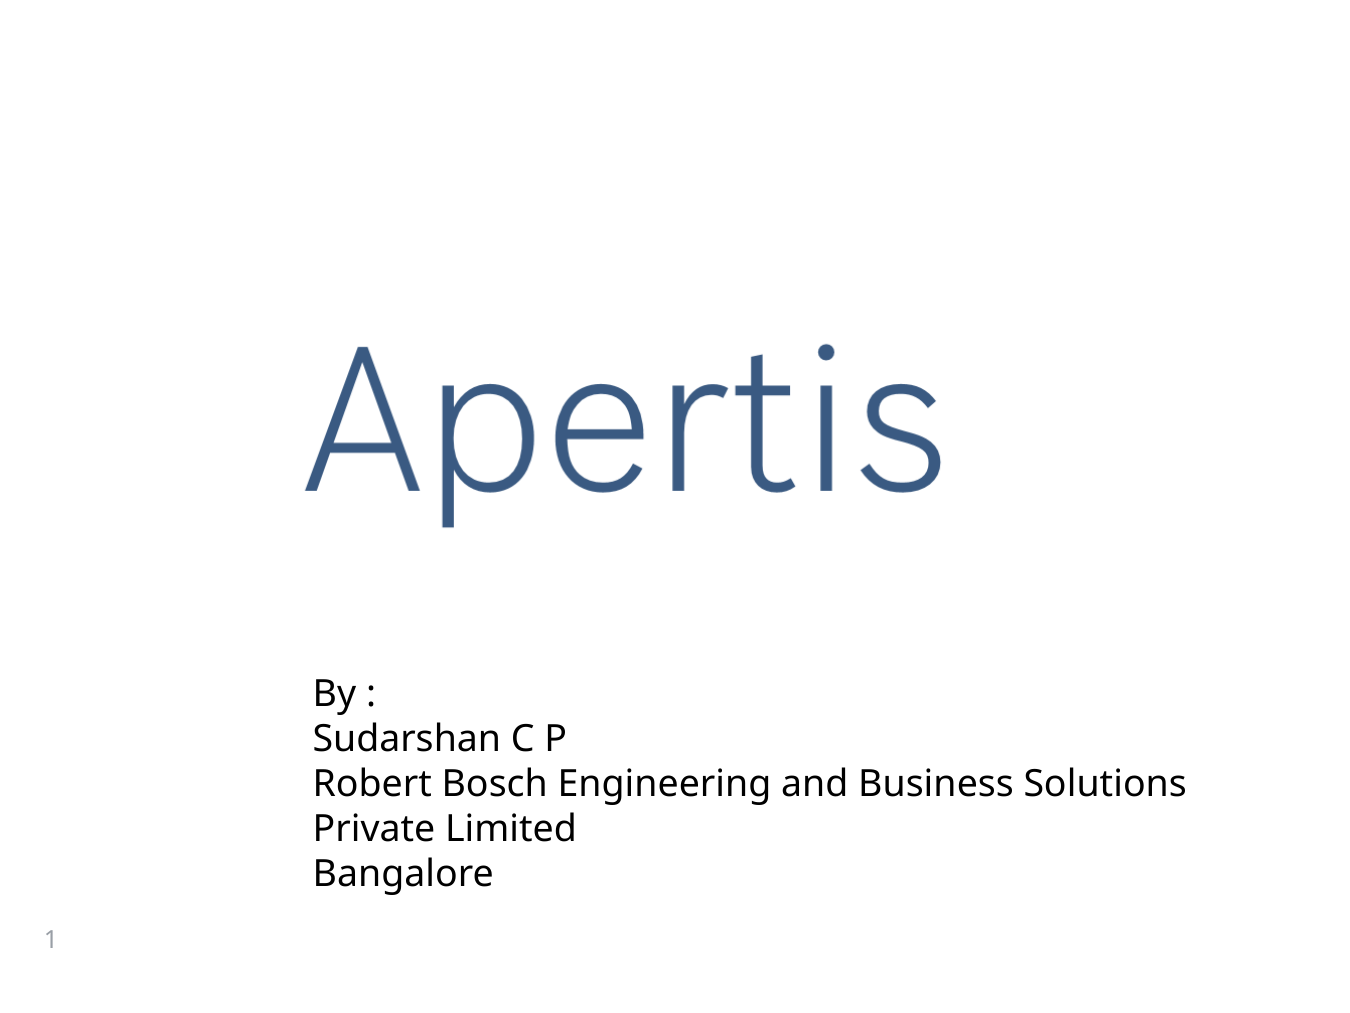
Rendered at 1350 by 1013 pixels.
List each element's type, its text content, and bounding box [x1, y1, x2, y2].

text_box By : Sudarshan C P Robert Bosch Engineering and Business Solutions Private Limited Bangalore [312, 668, 1203, 911]
text_box 1 [43, 923, 91, 991]
picture [180, 230, 1074, 654]
